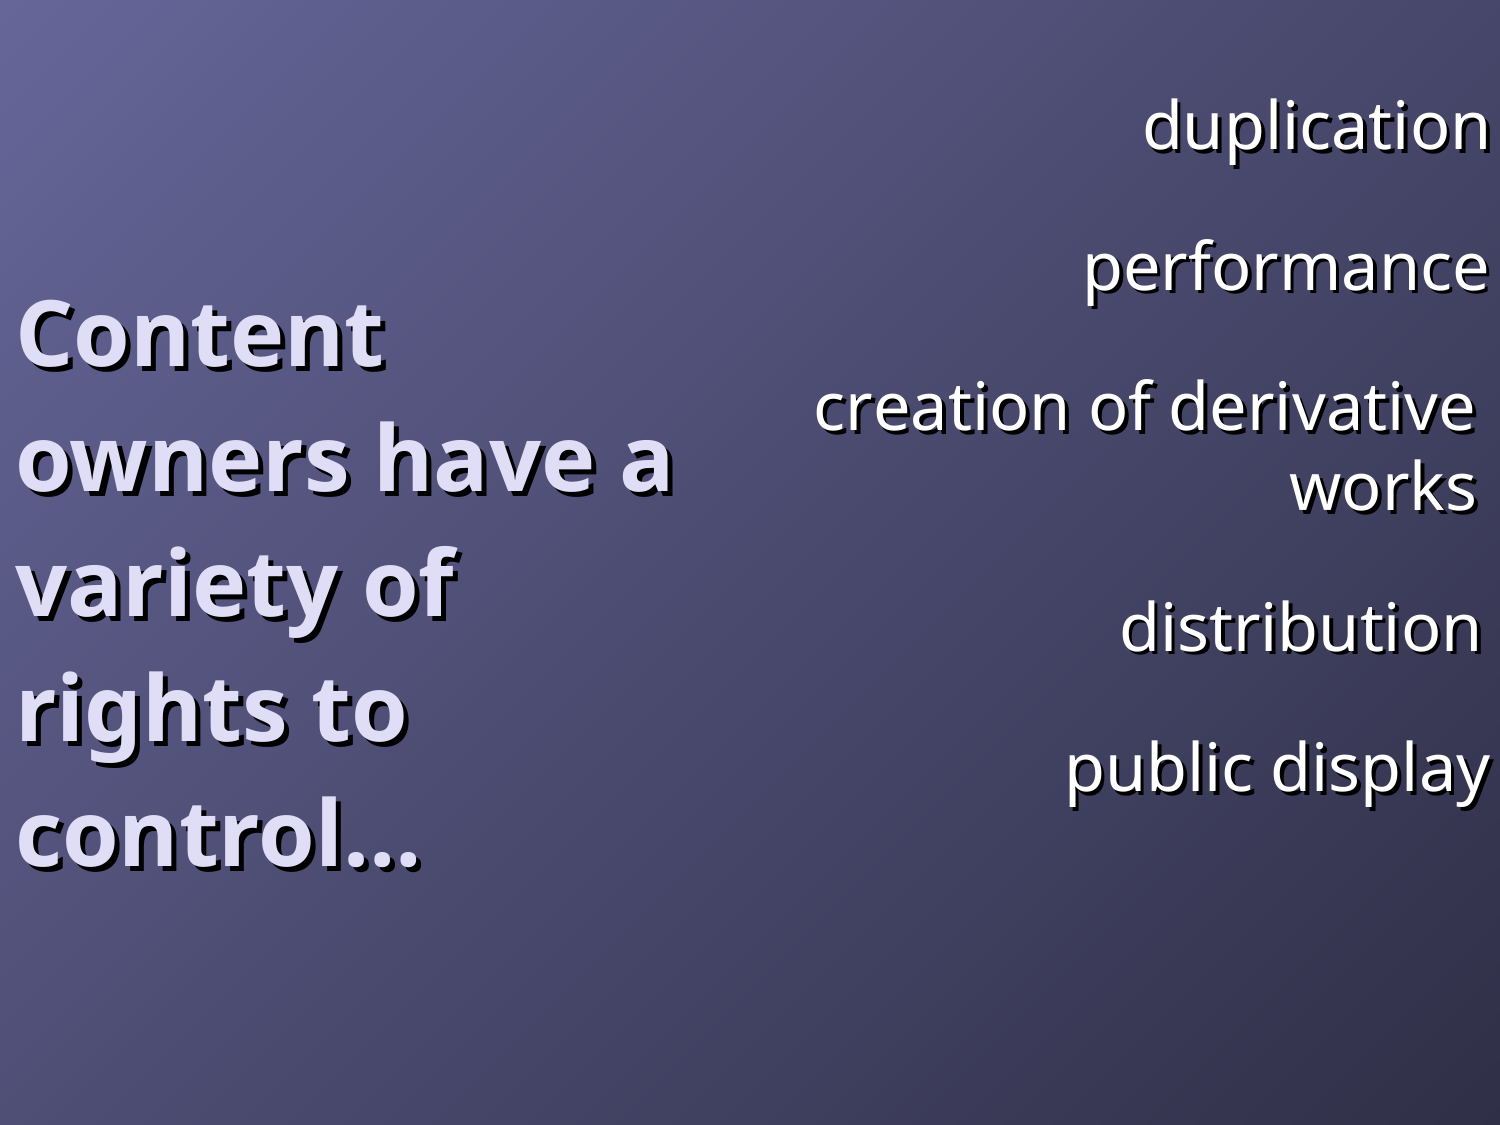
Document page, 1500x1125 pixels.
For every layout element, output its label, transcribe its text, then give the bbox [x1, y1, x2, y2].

text_box duplication [1127, 74, 1500, 171]
text_box public display [1049, 717, 1500, 813]
text_box creation of derivative works [798, 356, 1493, 532]
title Content owners have a variety of rights to control… [0, 353, 751, 809]
text_box distribution [1104, 576, 1499, 673]
text_box performance [1067, 215, 1500, 311]
